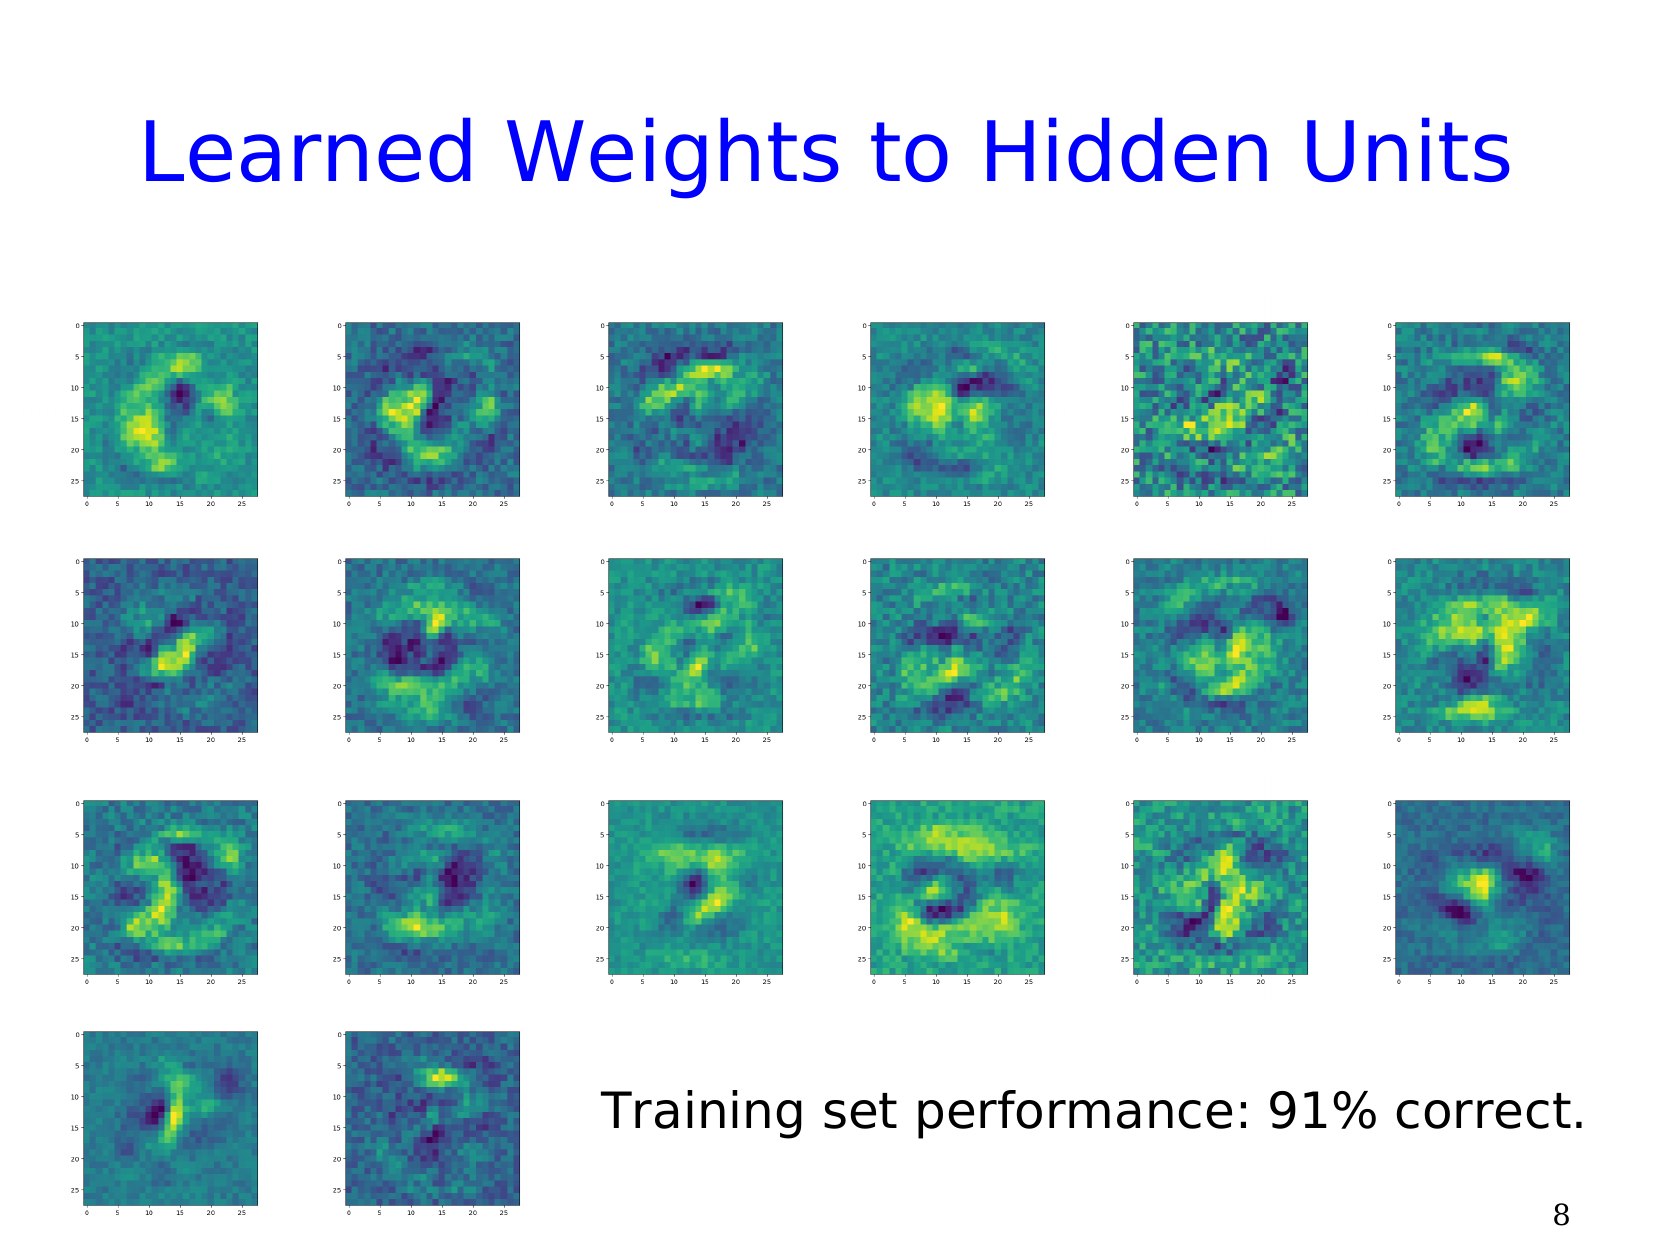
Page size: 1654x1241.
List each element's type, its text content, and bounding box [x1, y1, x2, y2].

text_box Training set performance: 91% correct. [586, 1074, 1636, 1206]
picture [16, 295, 1629, 521]
title Learned Weights to Hidden Units [82, 49, 1571, 257]
picture [16, 1004, 579, 1230]
picture [16, 773, 1629, 999]
picture [16, 531, 1629, 757]
